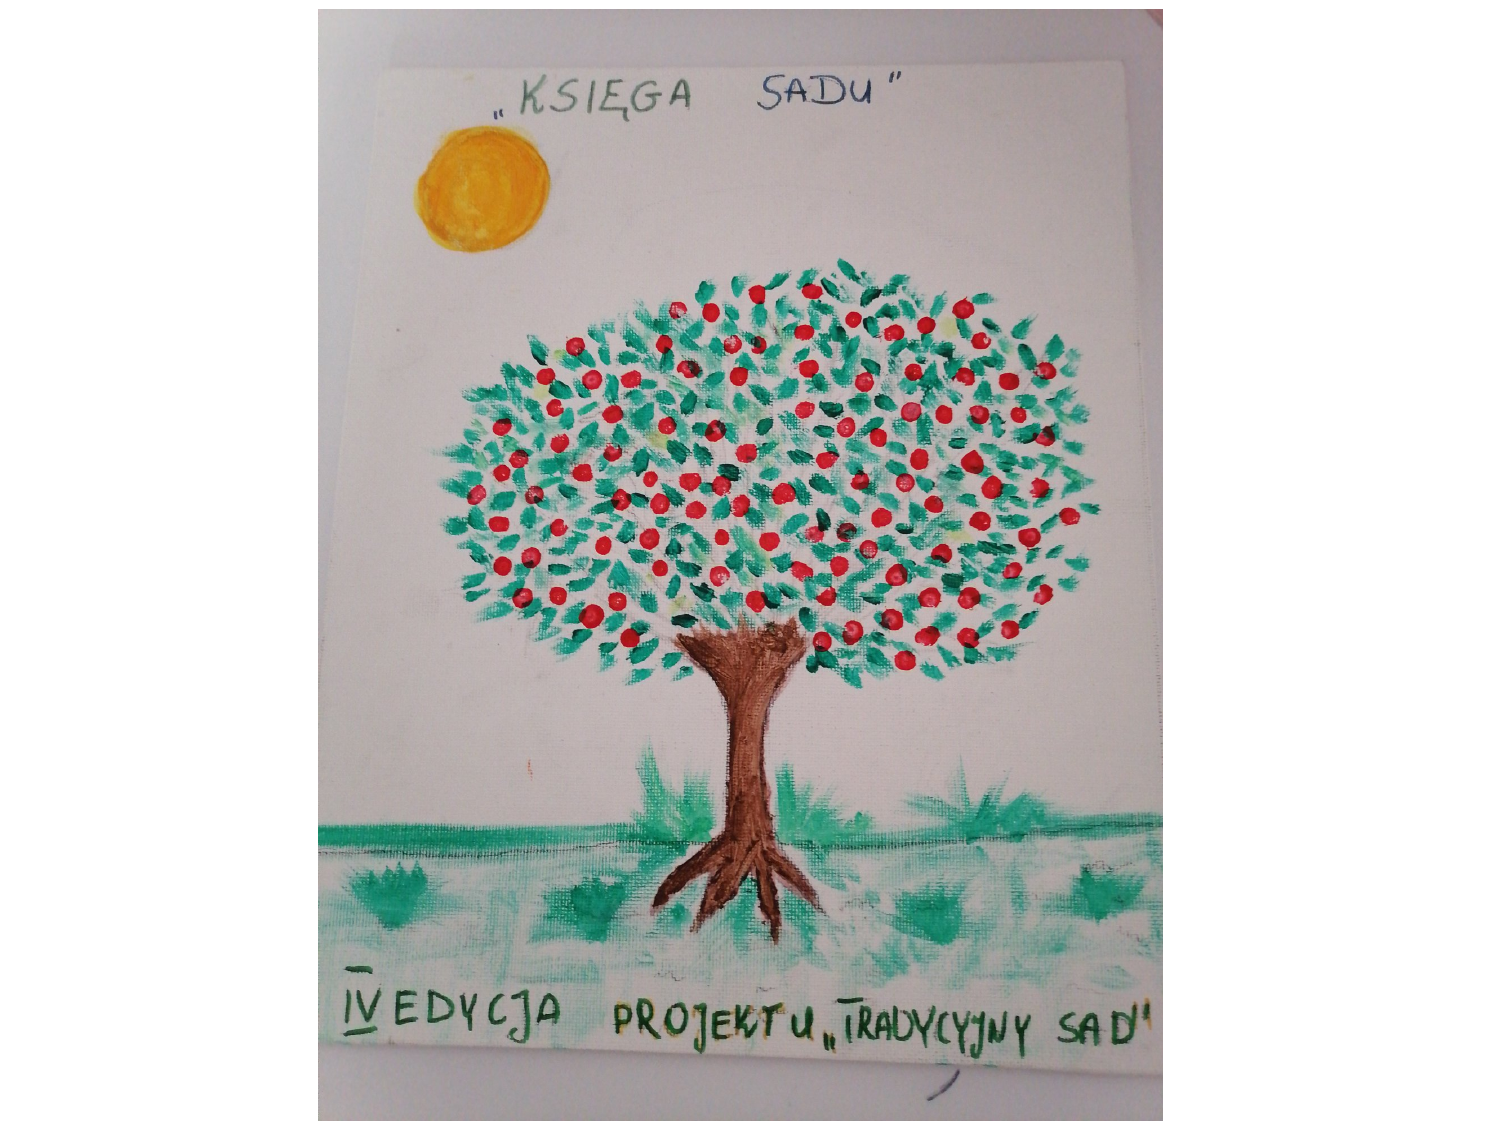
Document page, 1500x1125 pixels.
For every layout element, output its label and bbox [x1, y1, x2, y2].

picture [318, 9, 1163, 1121]
